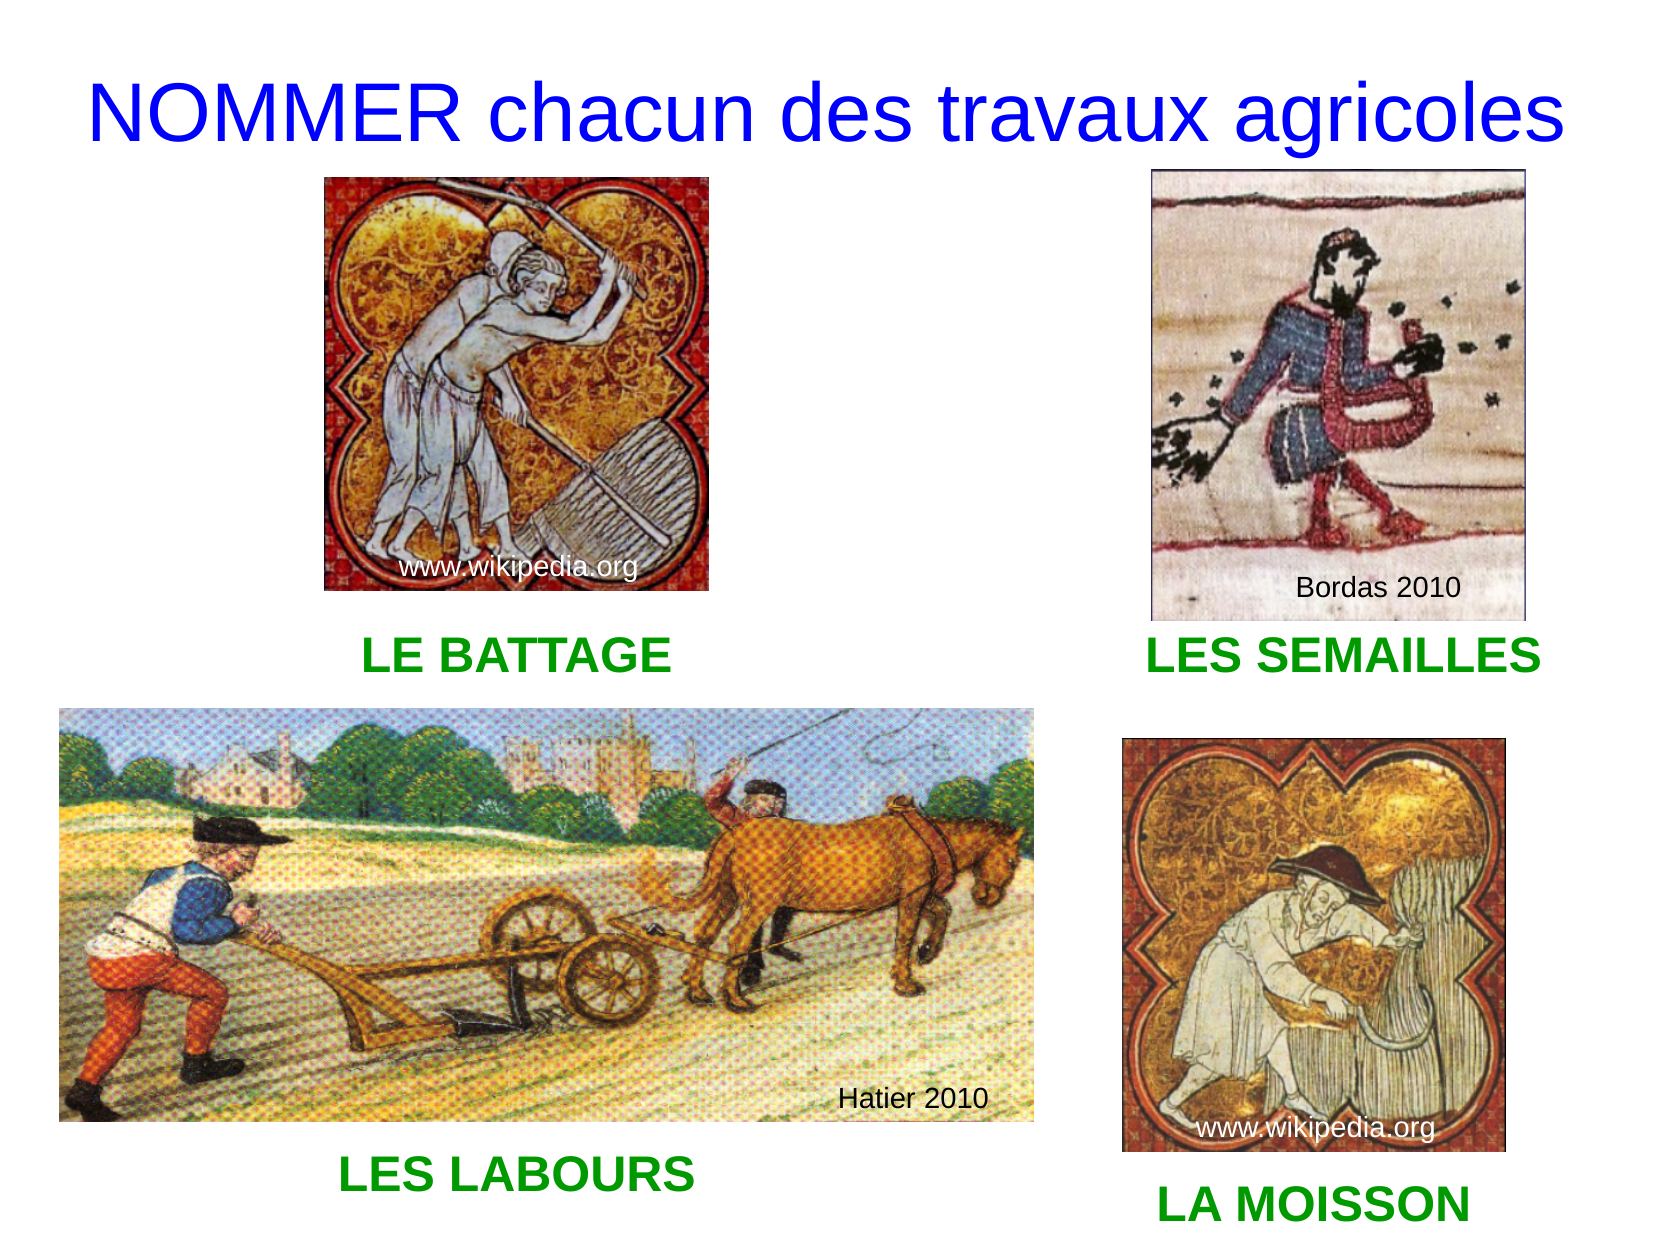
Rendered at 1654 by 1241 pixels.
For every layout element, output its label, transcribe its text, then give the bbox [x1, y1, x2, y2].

picture [1122, 738, 1506, 1152]
text_box Hatier 2010 [649, 1074, 1004, 1123]
picture [1151, 169, 1526, 621]
text_box www.wikipedia.org [383, 542, 680, 591]
text_box LES LABOURS [295, 1138, 739, 1211]
text_box NOMMER chacun des travaux agricoles [59, 59, 1595, 167]
text_box LE BATTAGE [295, 620, 739, 692]
text_box LA MOISSON [1092, 1168, 1536, 1241]
picture [324, 177, 709, 591]
picture [59, 708, 1034, 1123]
text_box www.wikipedia.org [1181, 1103, 1477, 1152]
text_box Bordas 2010 [1122, 563, 1477, 611]
text_box LES SEMAILLES [1122, 620, 1565, 692]
